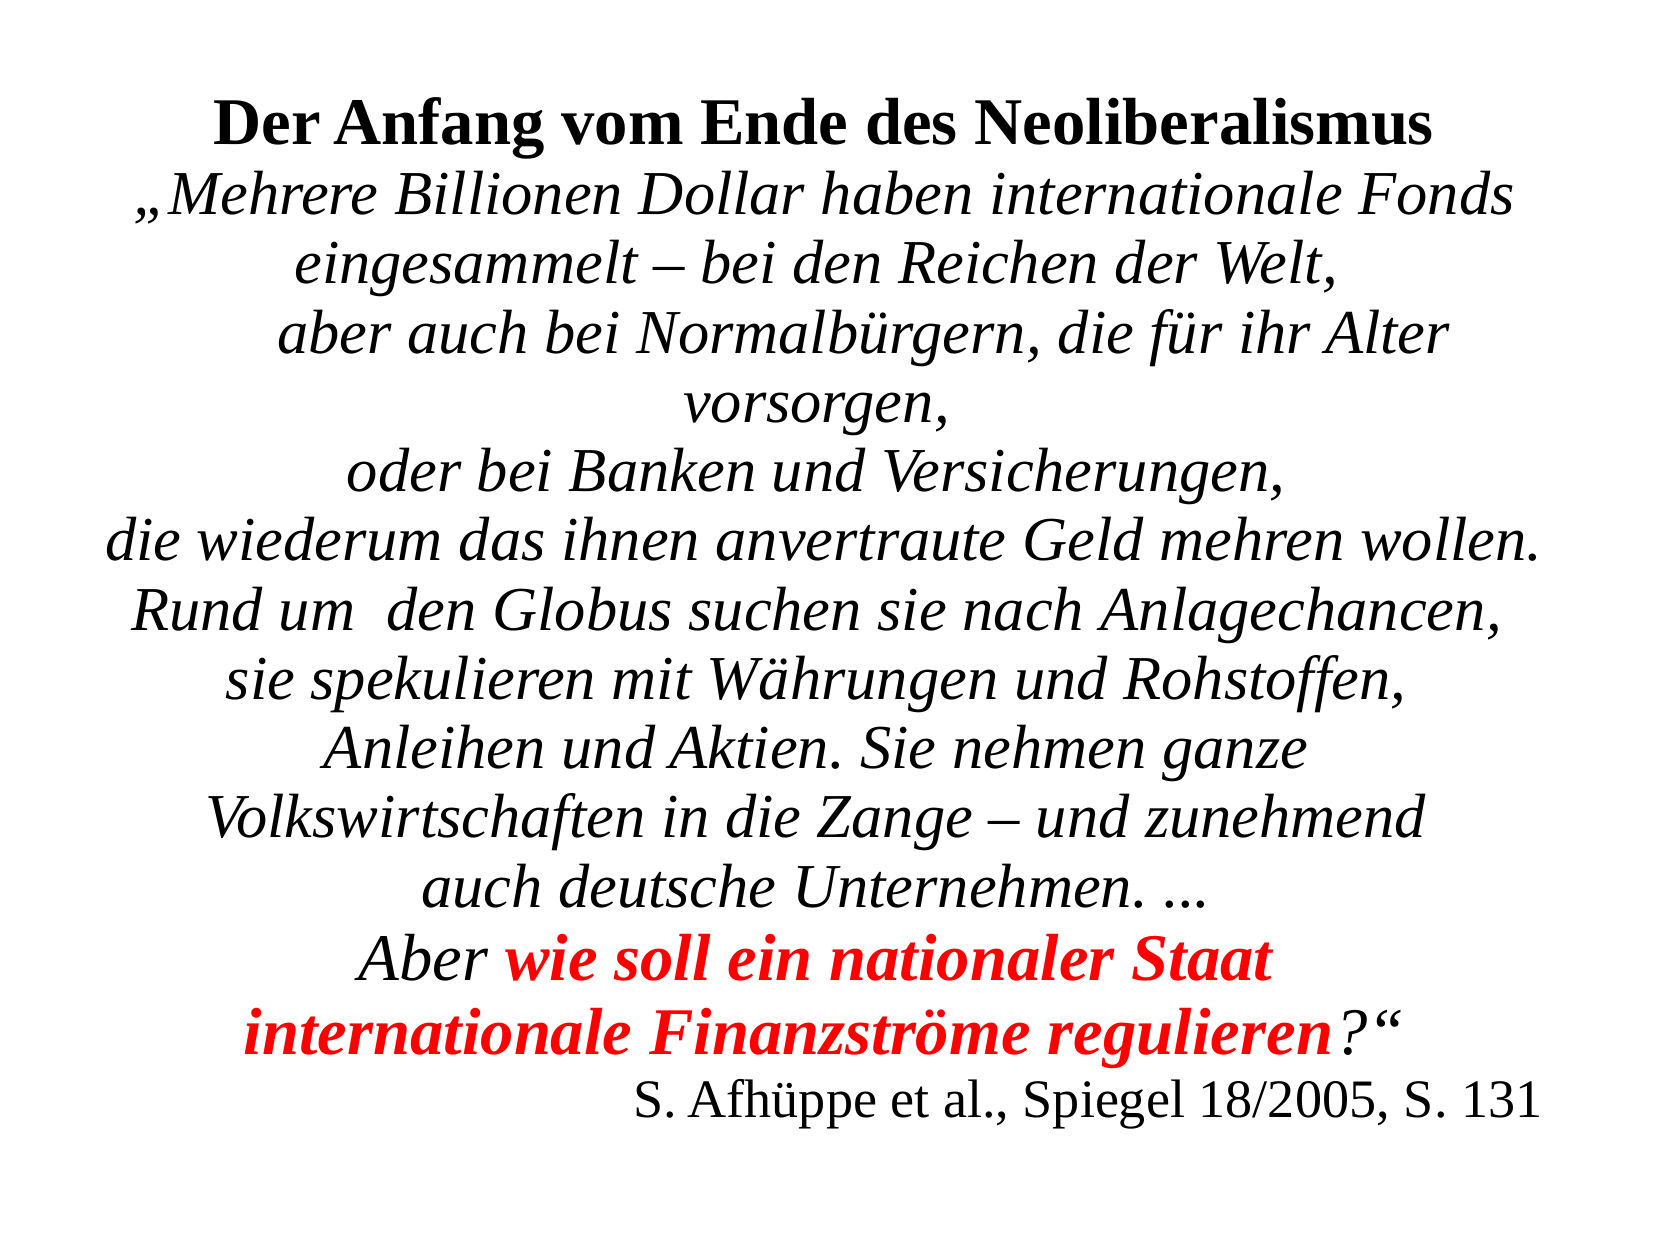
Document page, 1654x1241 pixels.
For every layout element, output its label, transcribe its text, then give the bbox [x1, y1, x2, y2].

text_box Der Anfang vom Ende des Neoliberalismus „Mehrere Billionen Dollar haben internationale Fonds eingesammelt – bei den Reichen der Welt, aber auch bei Normalbürgern, die für ihr Alter vorsorgen, oder bei Banken und Versicherungen, die wiederum das ihnen anvertraute Geld mehren wollen. Rund um den Globus suchen sie nach Anlagechancen, sie spekulieren mit Währungen und Rohstoffen, Anleihen und Aktien. Sie nehmen ganze Volkswirtschaften in die Zange – und zunehmend auch deutsche Unternehmen. ... Aber wie soll ein nationaler Staat internationale Finanzströme regulieren?“ S. Afhüppe et al., Spiegel 18/2005, S. 131 [90, 77, 1566, 1137]
